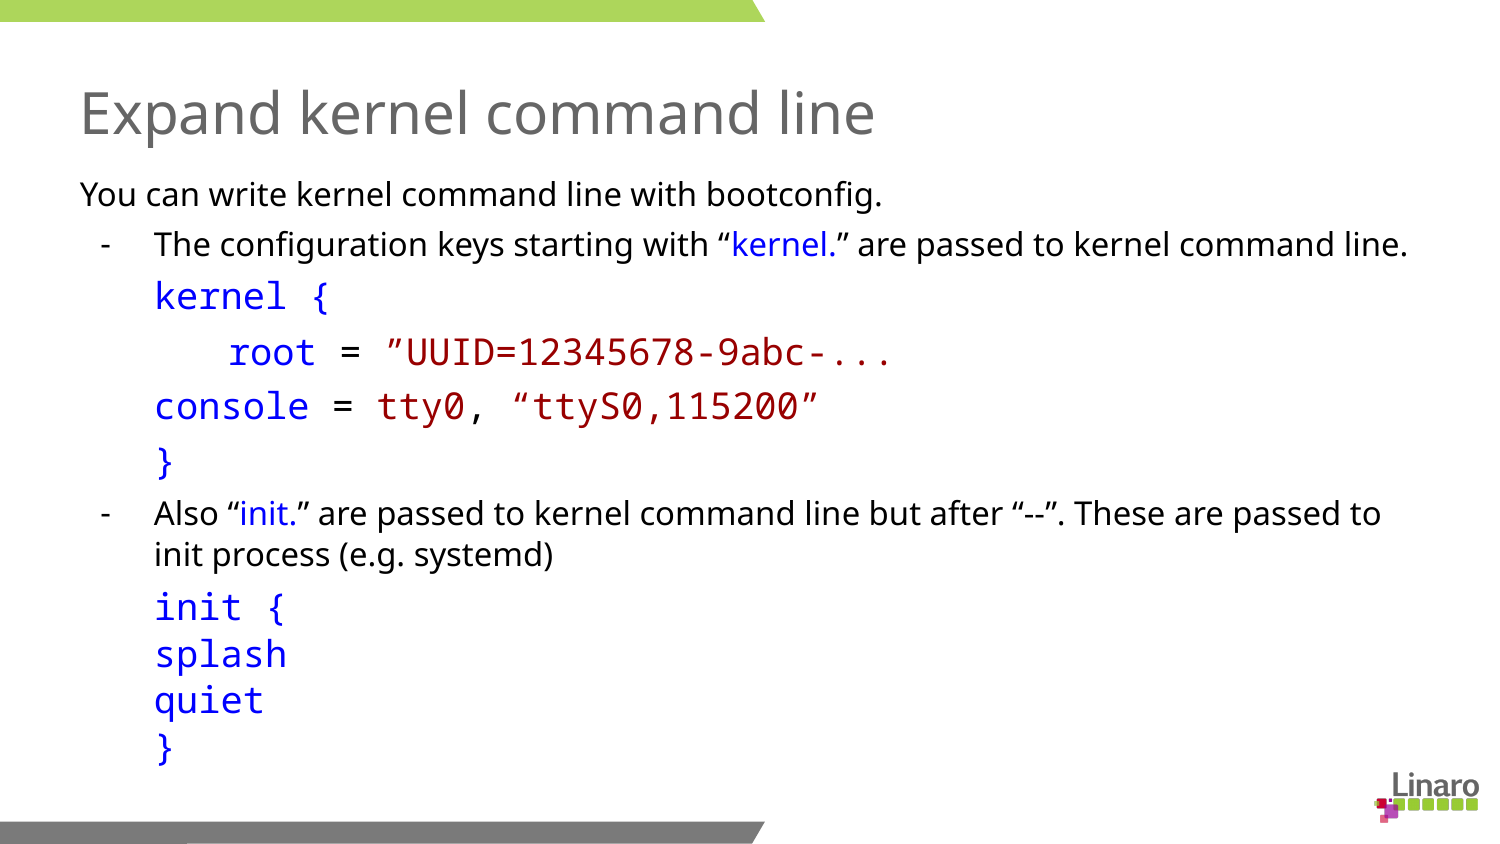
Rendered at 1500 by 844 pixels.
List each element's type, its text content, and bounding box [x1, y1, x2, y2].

title Expand kernel command line [73, 59, 1427, 162]
list You can write kernel command line with bootconfig. The configuration keys starting with “kernel.” are passed to kernel command line. kernel { root = ”UUID=12345678-9abc-... console = tty0, “ttyS0,115200” } Also “init.” are passed to kernel command line but after “--”. These are passed to init process (e.g. systemd) init { splash quiet } [73, 162, 1427, 798]
picture [1372, 770, 1481, 825]
